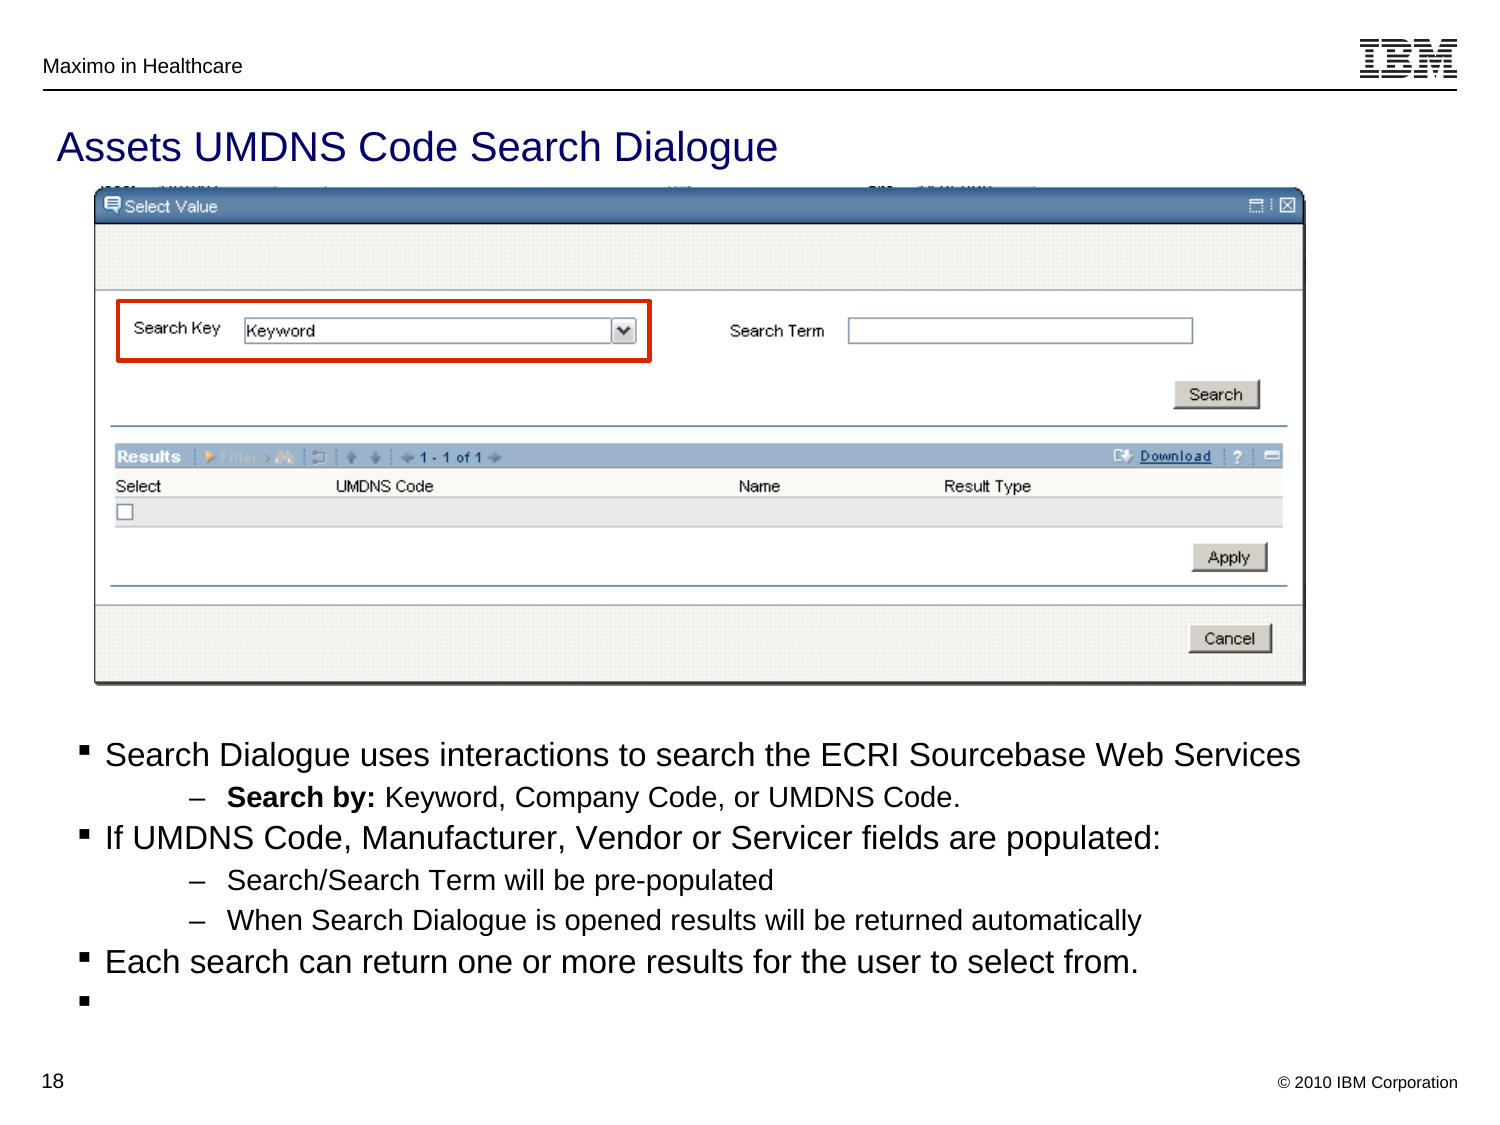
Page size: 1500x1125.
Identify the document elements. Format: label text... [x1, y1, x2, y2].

picture [94, 186, 1306, 686]
title Assets UMDNS Code Search Dialogue [41, 100, 1480, 191]
picture [1360, 39, 1457, 78]
list Search Dialogue uses interactions to search the ECRI Sourcebase Web Services Search by: Keyword, Company Code, or UMDNS Code. If UMDNS Code, Manufacturer, Vendor or Servicer fields are populated: Search/Search Term will be pre-populated When Search Dialogue is opened results will be returned automatically Each search can return one or more results for the user to select from. [76, 738, 1430, 1034]
